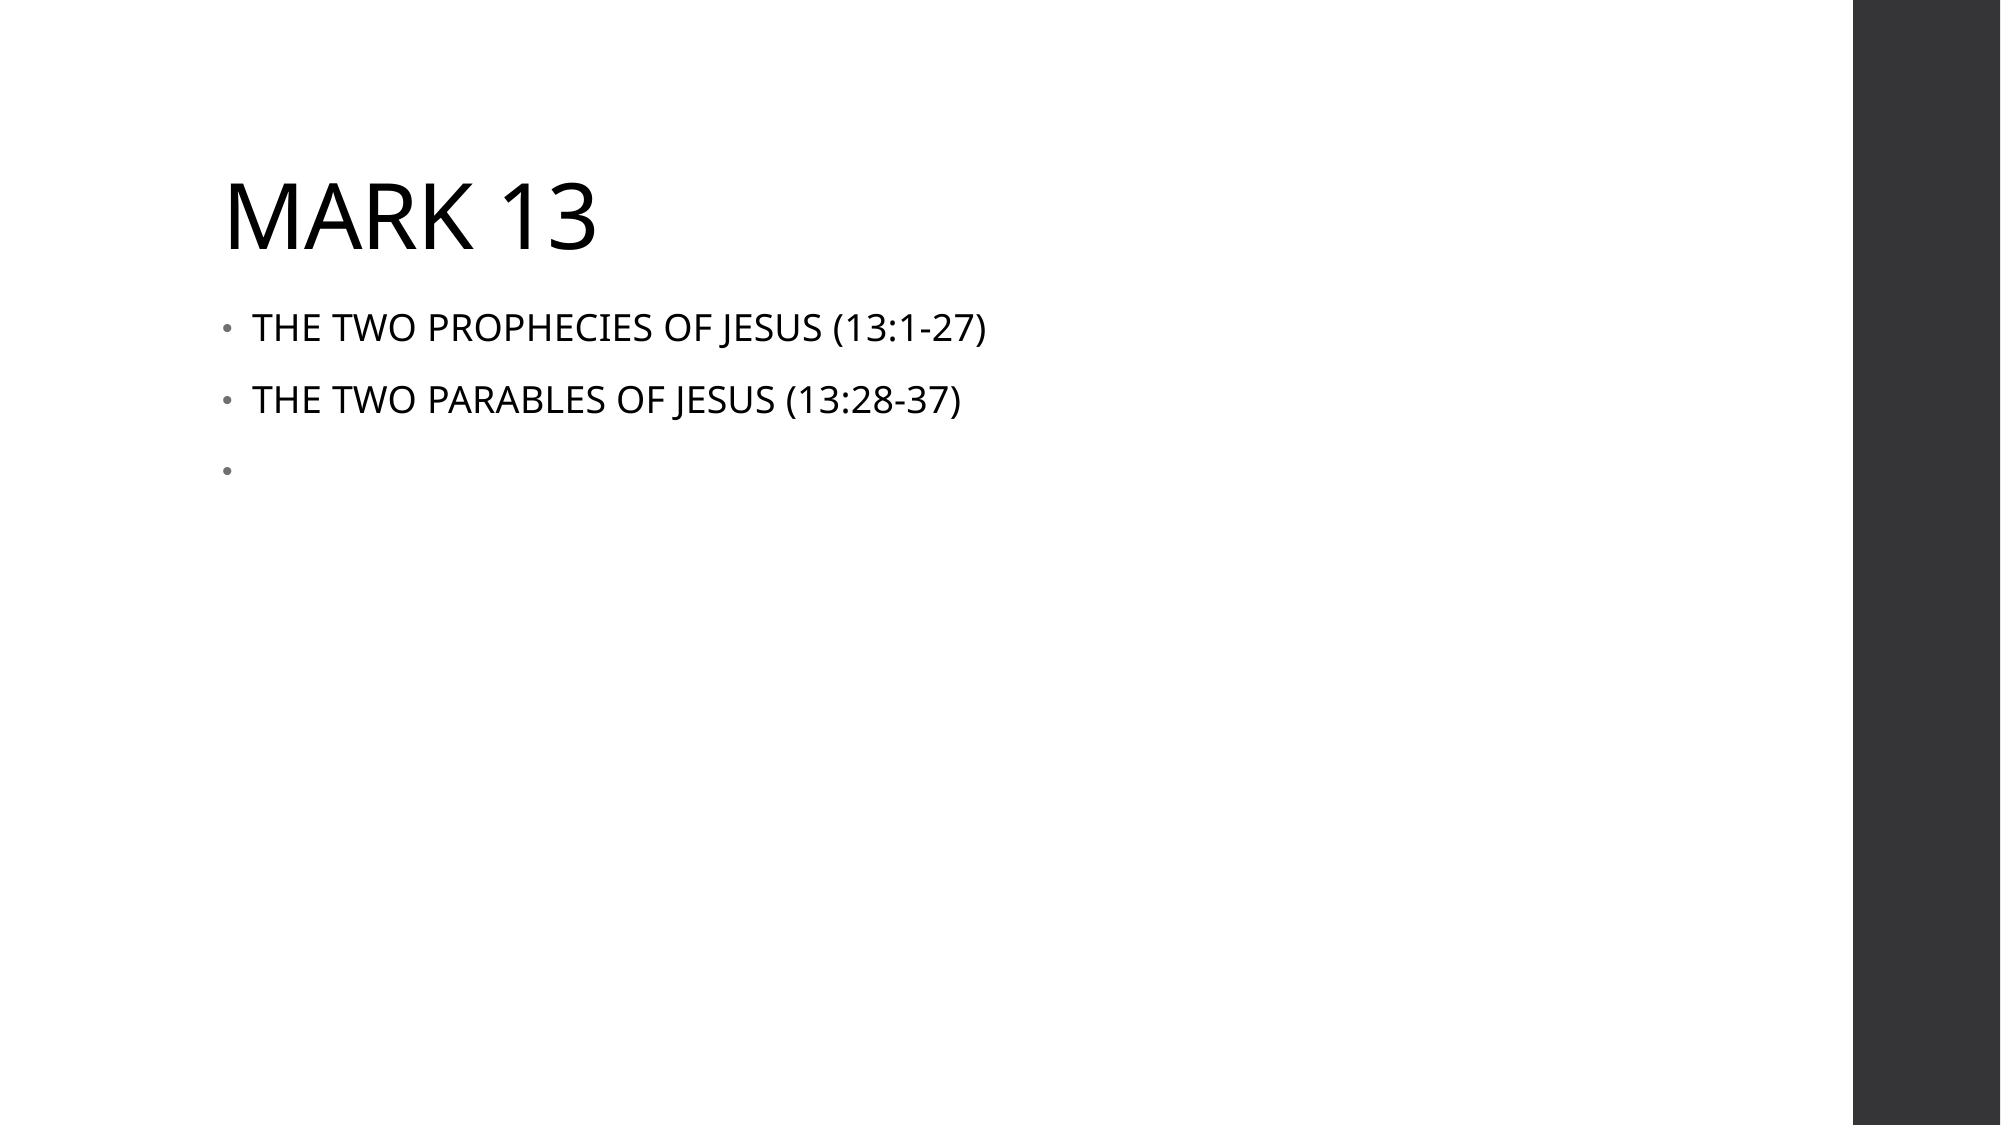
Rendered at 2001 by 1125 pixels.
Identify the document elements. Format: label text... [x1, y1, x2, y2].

title MARK 13 [206, 60, 1797, 278]
list THE TWO PROPHECIES OF JESUS (13:1-27) THE TWO PARABLES OF JESUS (13:28-37) [206, 299, 1617, 1014]
